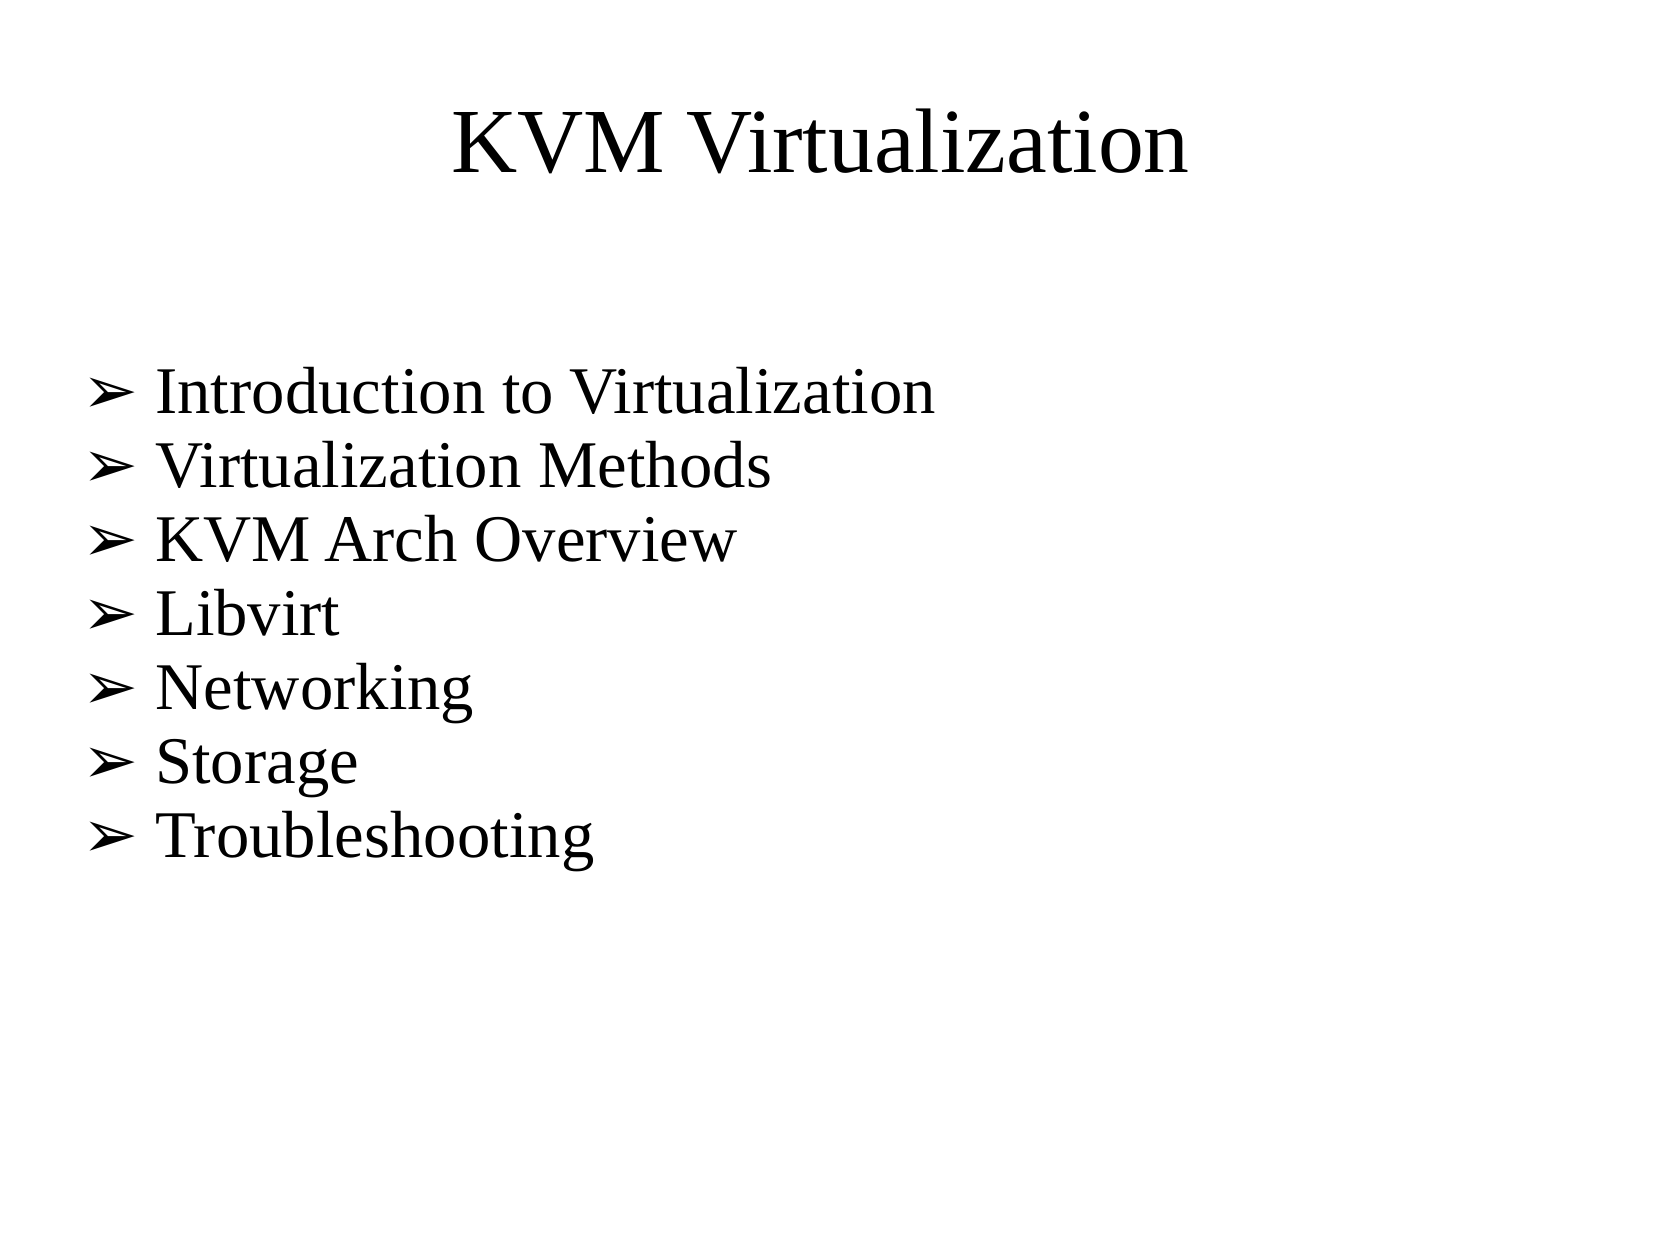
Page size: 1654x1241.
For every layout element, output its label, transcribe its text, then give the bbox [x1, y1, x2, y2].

title KVM Virtualization [76, 88, 1565, 296]
subtitle ➢ Introduction to Virtualization ➢ Virtualization Methods ➢ KVM Arch Overview ➢ Libvirt ➢ Networking ➢ Storage ➢ Troubleshooting [82, 290, 1571, 1010]
